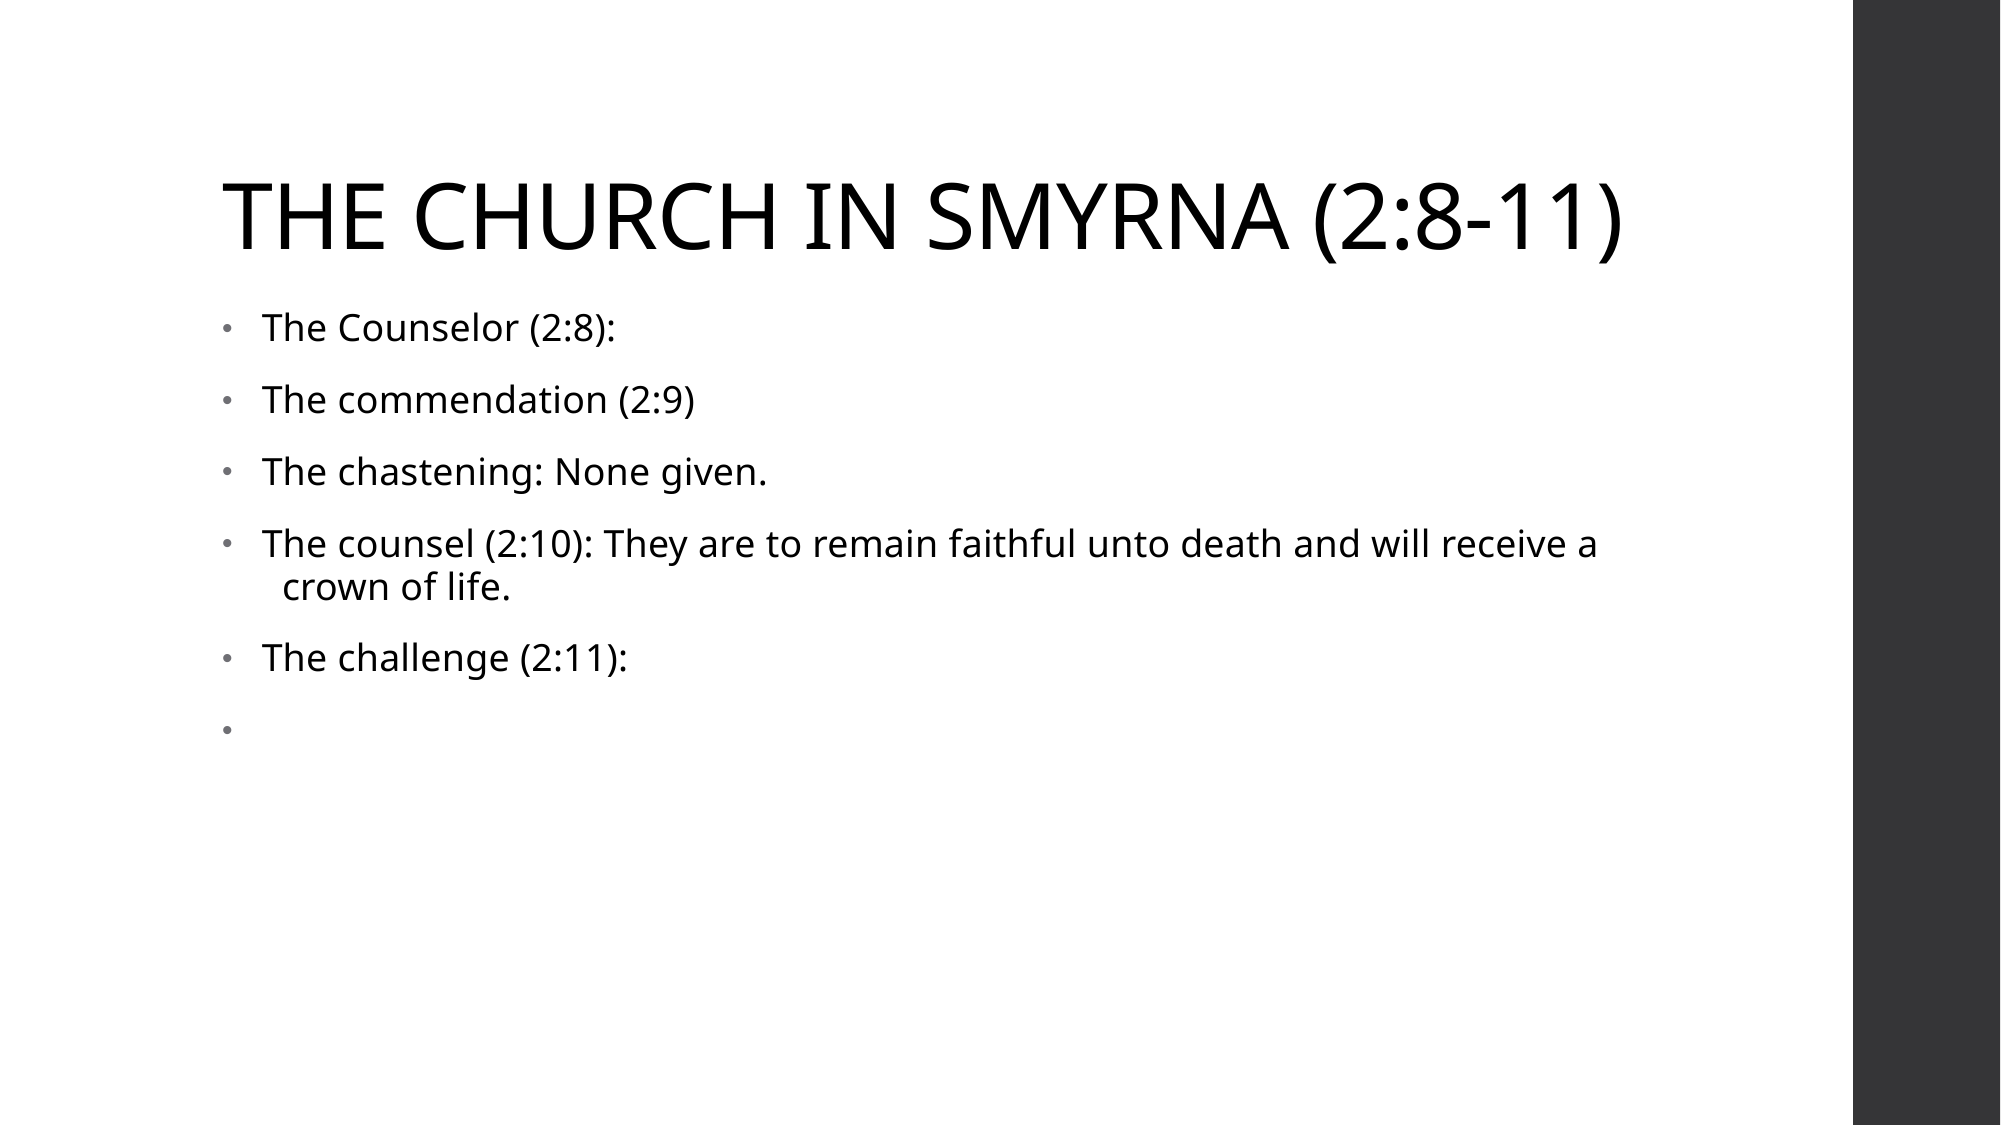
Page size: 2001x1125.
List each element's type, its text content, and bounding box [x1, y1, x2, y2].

list The Counselor (2:8): The commendation (2:9) The chastening: None given. The counsel (2:10): They are to remain faithful unto death and will receive a crown of life. The challenge (2:11): [206, 299, 1617, 1014]
title THE CHURCH IN SMYRNA (2:8-11) [206, 60, 1797, 278]
